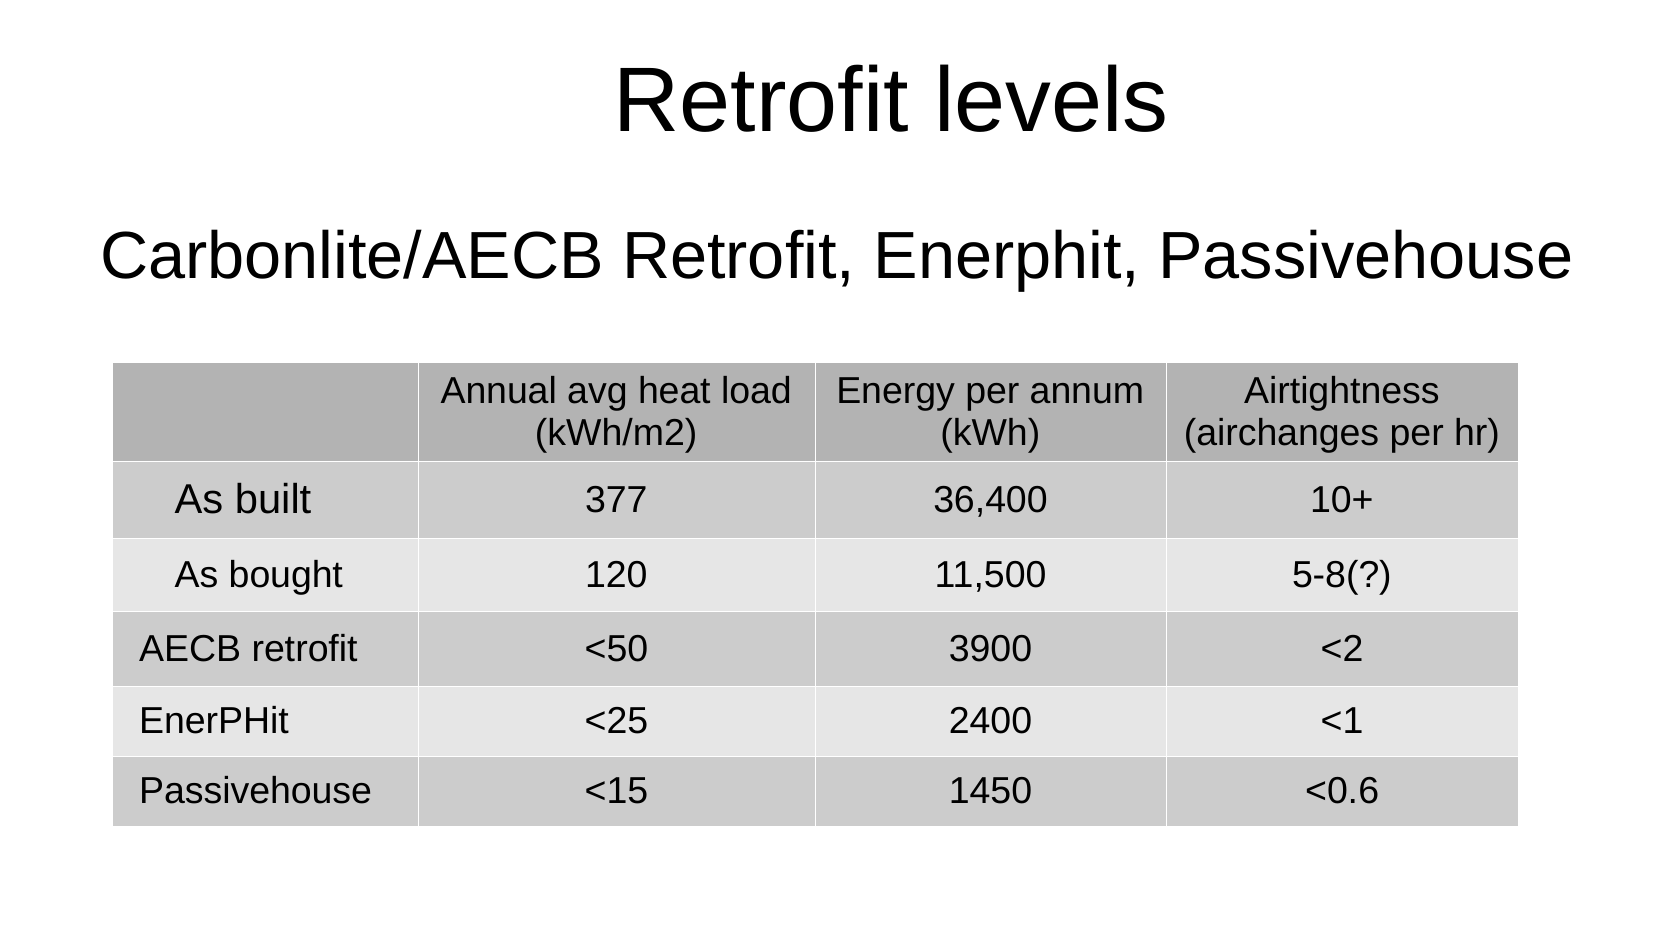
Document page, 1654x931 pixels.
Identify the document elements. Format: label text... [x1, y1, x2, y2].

table_header Airtightness (airchanges per hr) [1167, 363, 1518, 461]
table_cell <25 [419, 687, 815, 756]
list Carbonlite/AECB Retrofit, Enerphit, Passivehouse [29, 217, 1625, 325]
table_cell Passivehouse [113, 757, 418, 826]
table_header [113, 363, 418, 461]
table_cell 377 [419, 462, 815, 538]
table_cell <1 [1167, 687, 1518, 756]
title Retrofit levels [147, 21, 1636, 178]
table_cell As bought [113, 539, 418, 611]
table_cell <15 [419, 757, 815, 826]
table_cell As built [113, 462, 418, 538]
table_cell 11,500 [816, 539, 1166, 611]
table_cell EnerPHit [113, 687, 418, 756]
table_header Annual avg heat load (kWh/m2) [419, 363, 815, 461]
table_cell 36,400 [816, 462, 1166, 538]
table_cell <0.6 [1167, 757, 1518, 826]
table_cell <50 [419, 612, 815, 686]
table_cell 120 [419, 539, 815, 611]
table_cell <2 [1167, 612, 1518, 686]
table_cell 10+ [1167, 462, 1518, 538]
table_cell 1450 [816, 757, 1166, 826]
table_cell AECB retrofit [113, 612, 418, 686]
table_cell 2400 [816, 687, 1166, 756]
table_cell 5-8(?) [1167, 539, 1518, 611]
table_cell 3900 [816, 612, 1166, 686]
table_header Energy per annum (kWh) [816, 363, 1166, 461]
